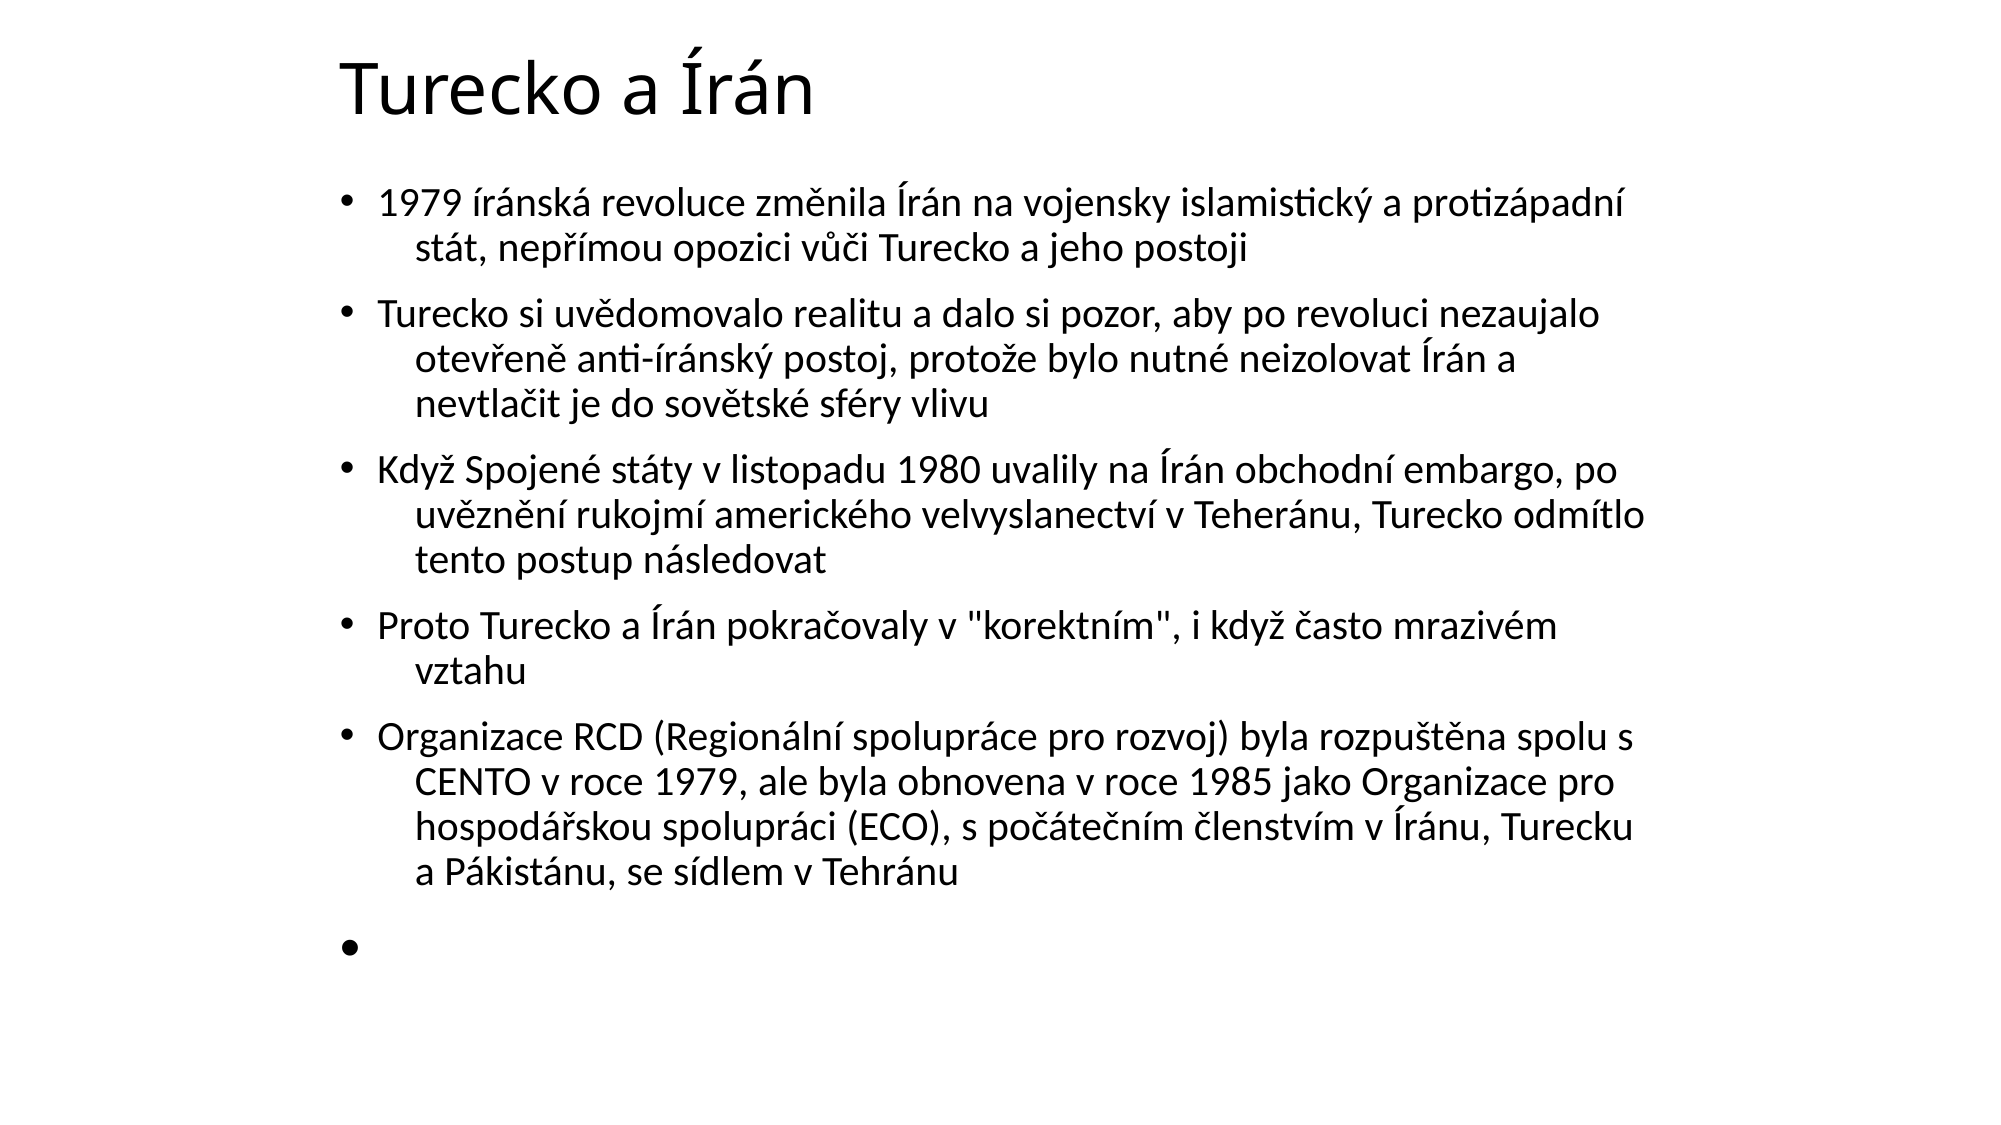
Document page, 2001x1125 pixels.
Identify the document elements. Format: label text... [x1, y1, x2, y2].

list 1979 íránská revoluce změnila Írán na vojensky islamistický a protizápadní stát, nepřímou opozici vůči Turecko a jeho postoji​ Turecko si uvědomovalo realitu a dalo si pozor, aby po revoluci nezaujalo otevřeně anti-íránský postoj, protože bylo nutné neizolovat Írán a nevtlačit je do sovětské sféry vlivu​ Když Spojené státy v listopadu 1980 uvalily na Írán obchodní embargo, po uvěznění rukojmí amerického velvyslanectví v Teheránu, Turecko odmítlo tento postup následovat​ Proto Turecko a Írán pokračovaly v "korektním", i když často mrazivém vztahu​ Organizace RCD (Regionální spolupráce pro rozvoj) byla rozpuštěna spolu s CENTO v roce 1979, ale byla obnovena v roce 1985 jako Organizace pro hospodářskou spolupráci (ECO), s počátečním členstvím v Íránu, Turecku a Pákistánu, se sídlem v Tehránu [324, 172, 1675, 1005]
title Turecko a Írán [324, 45, 1675, 138]
